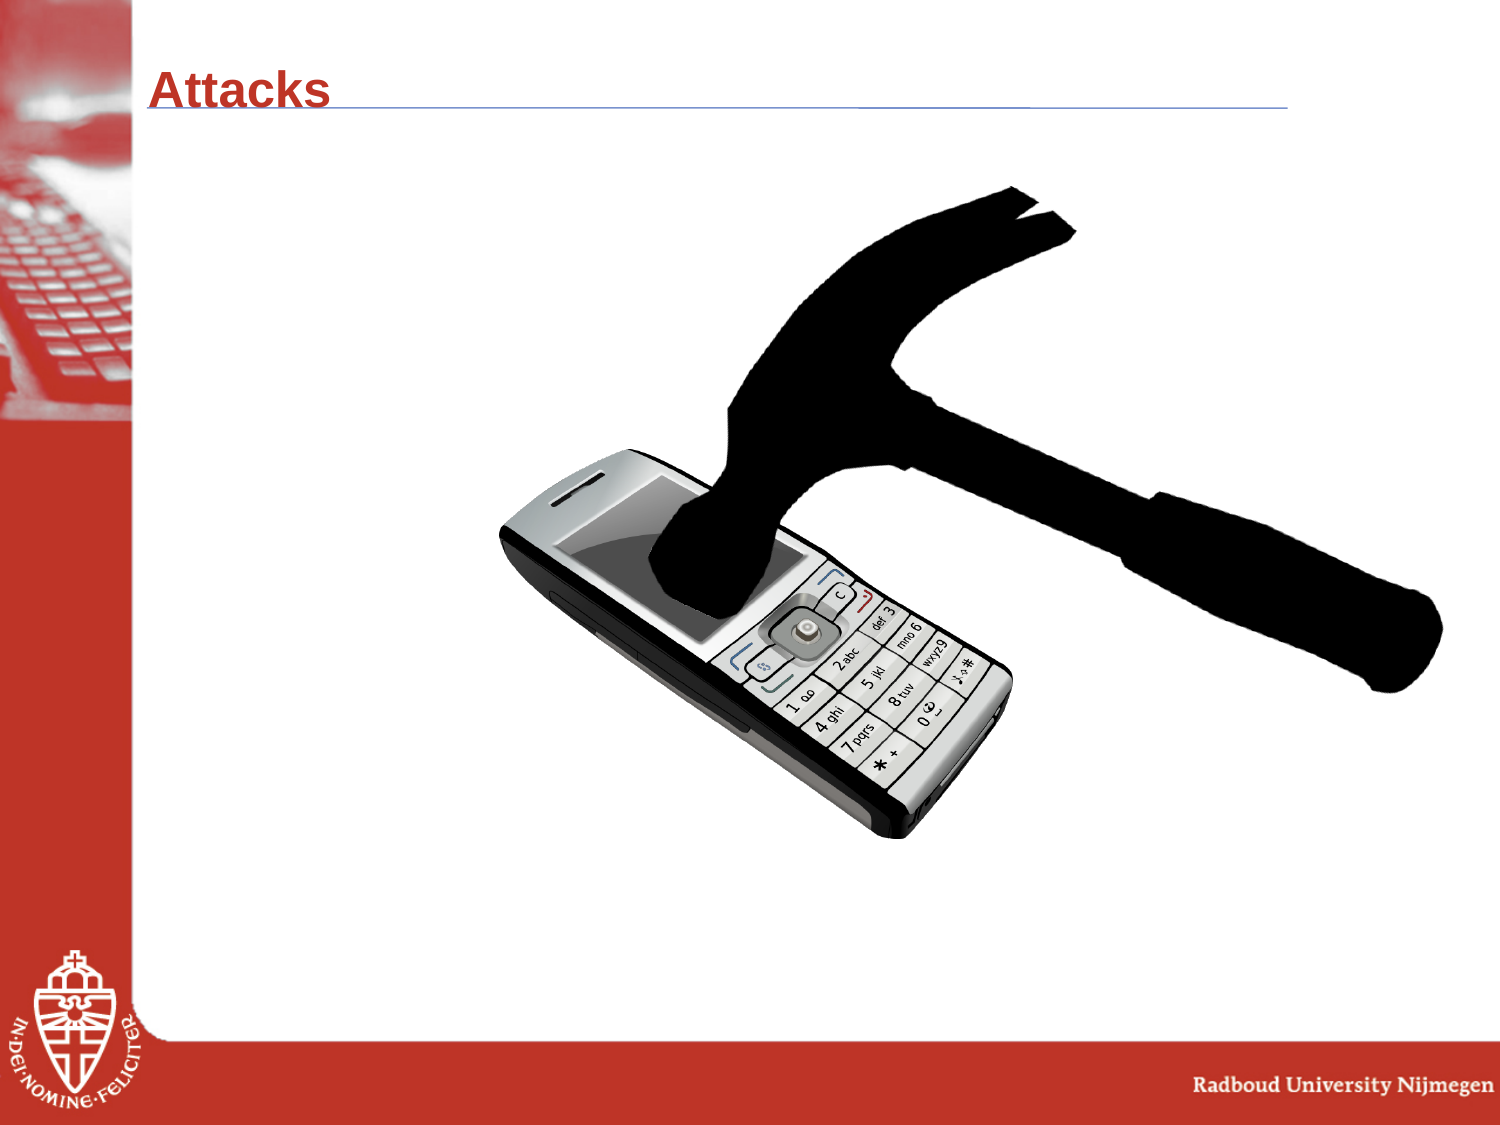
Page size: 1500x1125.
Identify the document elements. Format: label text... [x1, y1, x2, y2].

picture [0, 0, 1500, 1125]
title Attacks [147, 0, 1491, 122]
